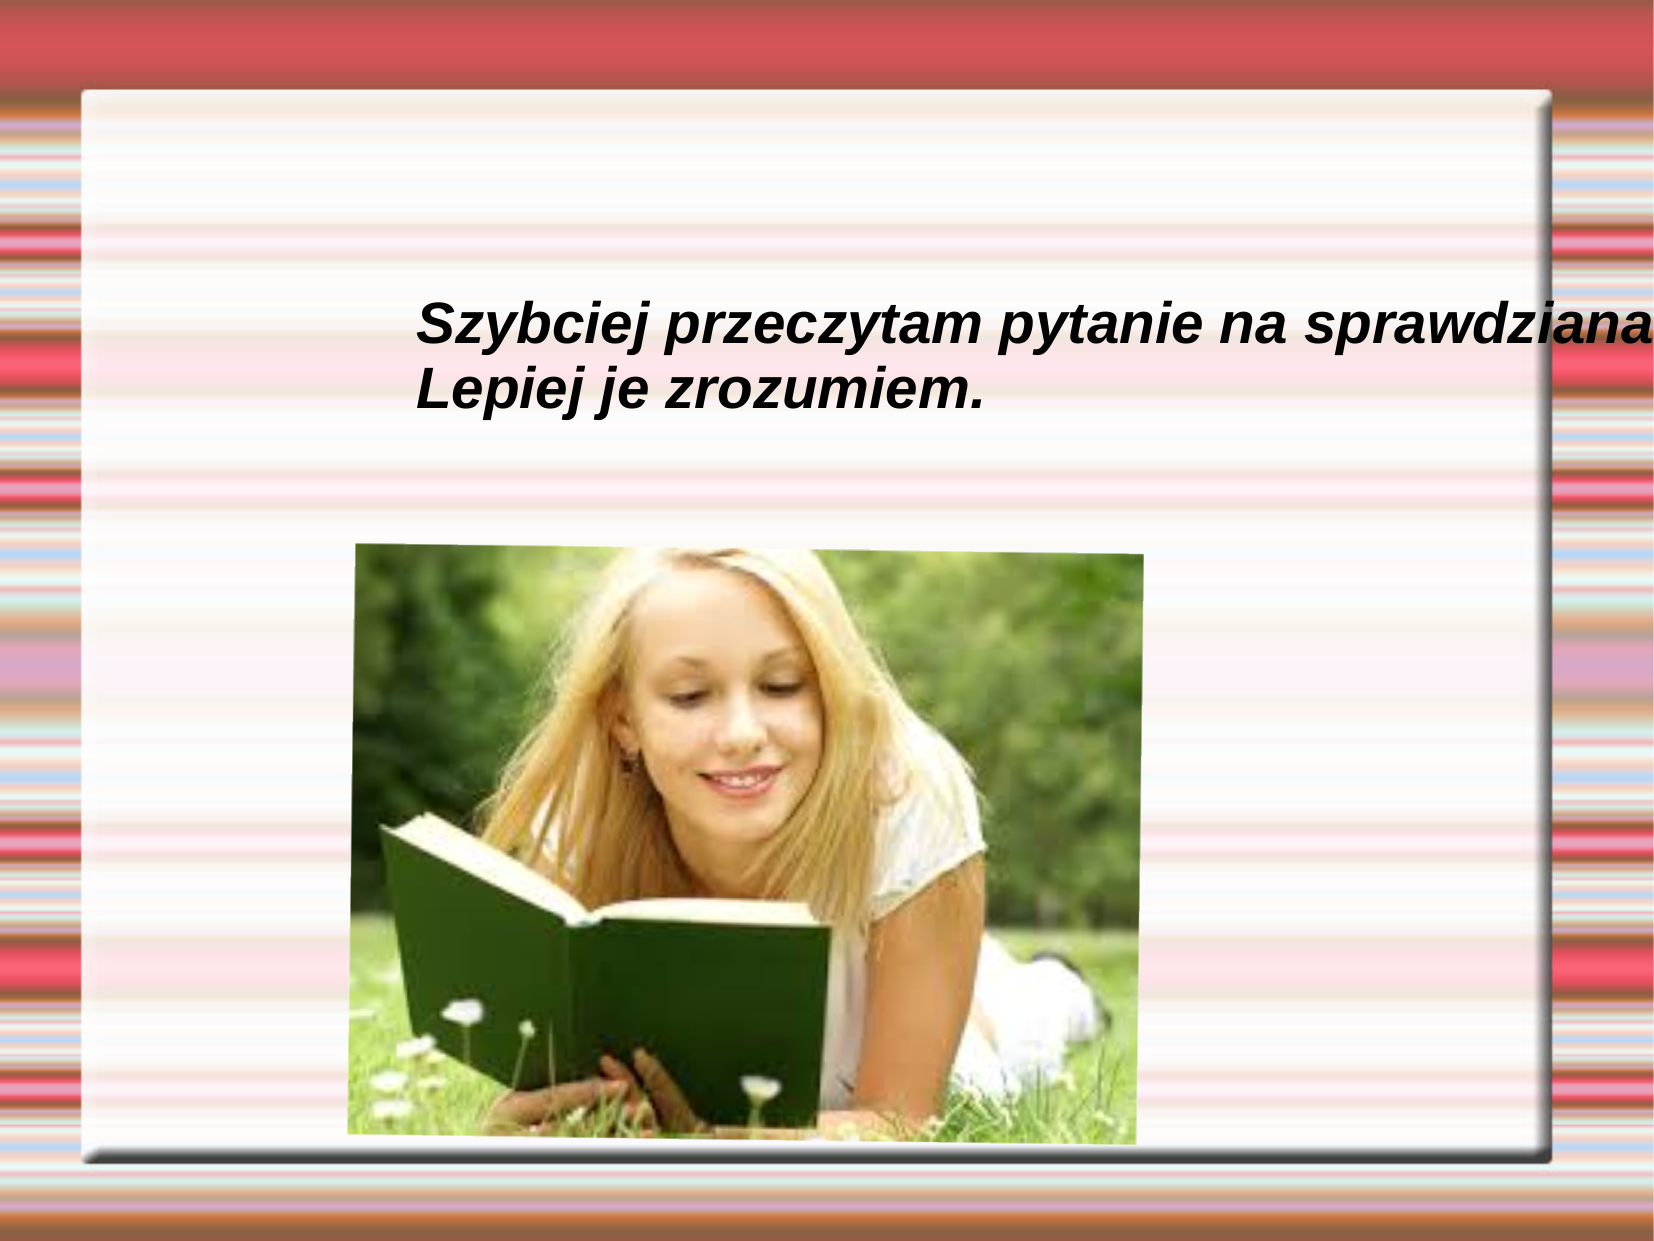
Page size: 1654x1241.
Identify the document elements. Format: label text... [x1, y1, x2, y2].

text_box Szybciej przeczytam pytanie na sprawdzianach, Lepiej je zrozumiem. [401, 283, 1252, 498]
picture [346, 542, 1144, 1145]
